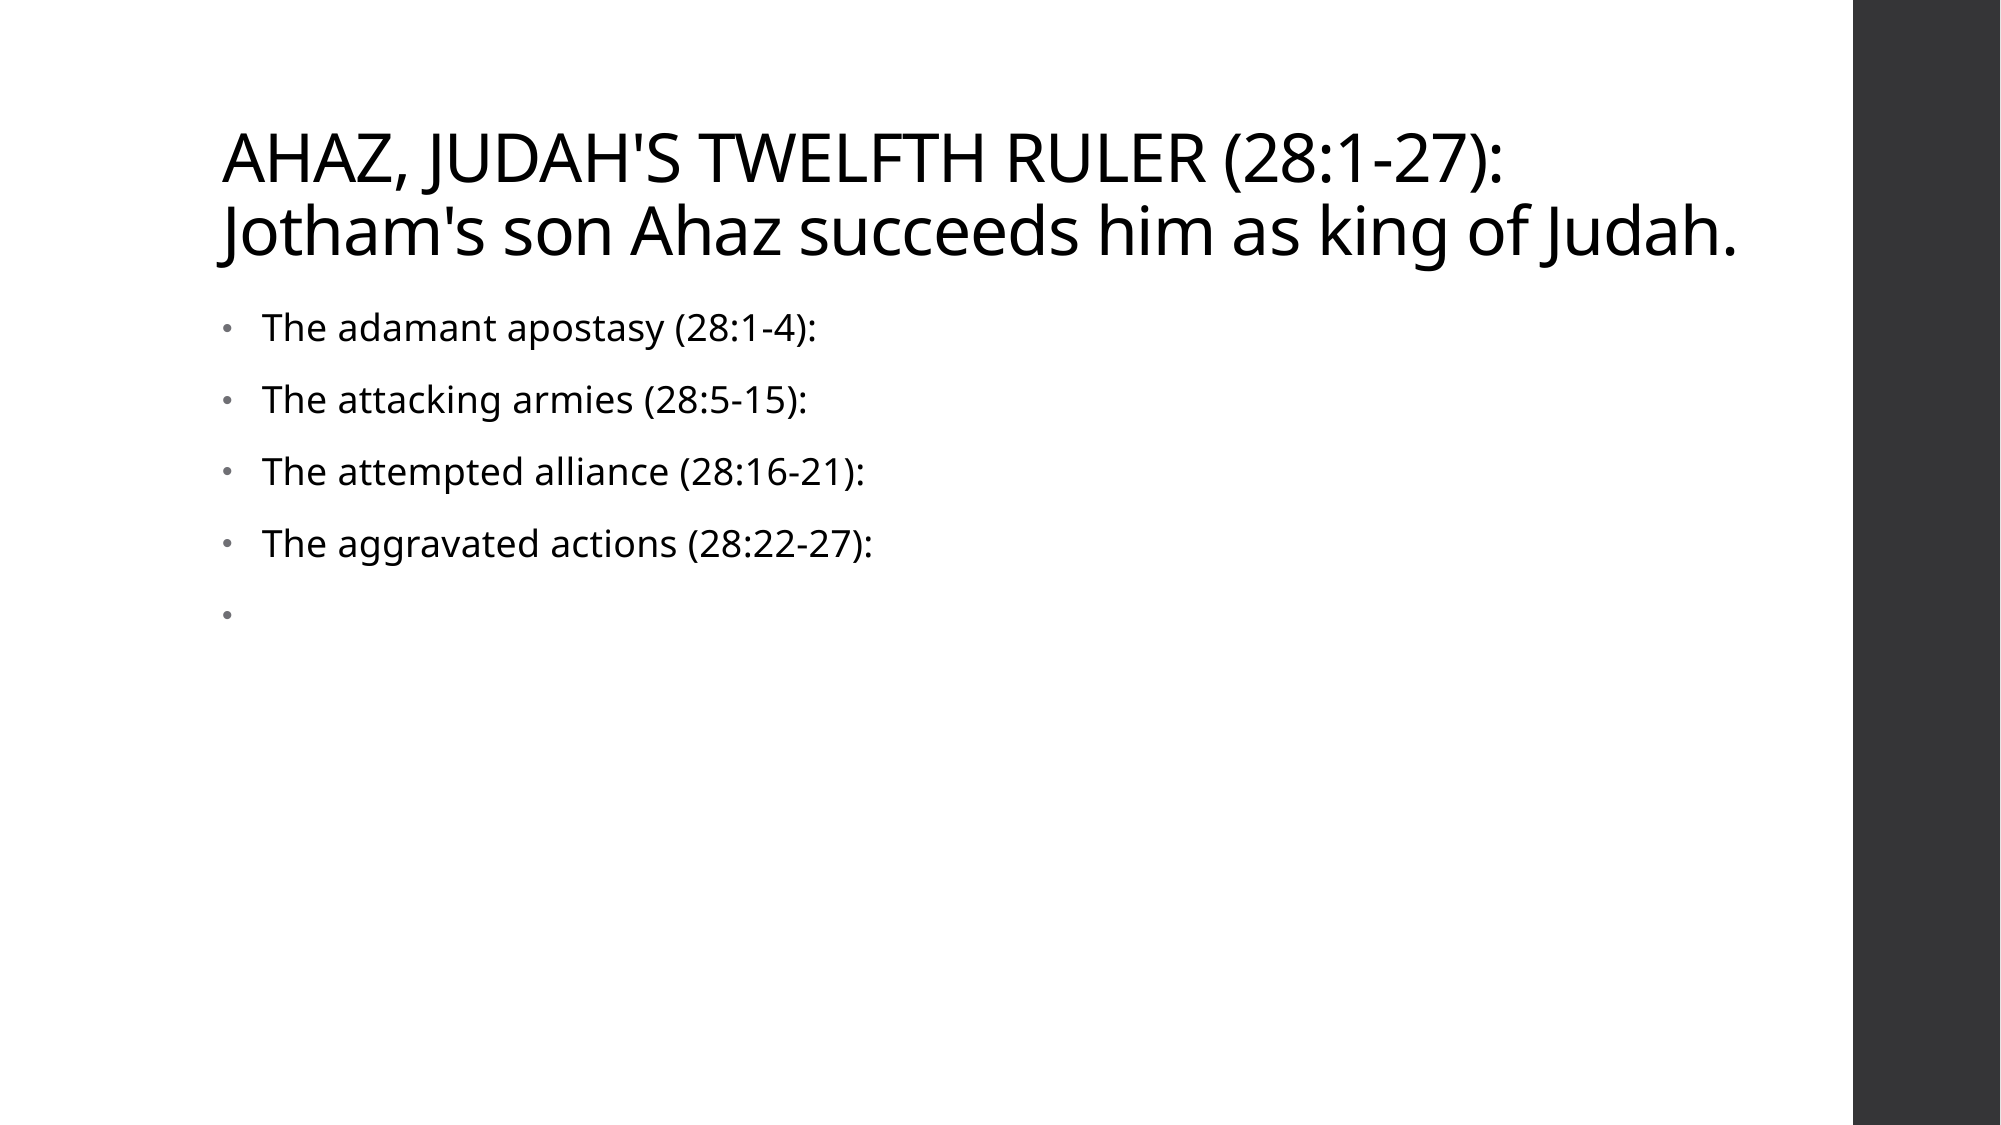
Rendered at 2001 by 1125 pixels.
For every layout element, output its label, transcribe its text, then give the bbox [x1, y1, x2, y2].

title AHAZ, JUDAH'S TWELFTH RULER (28:1-27): Jotham's son Ahaz succeeds him as king of Judah. [206, 60, 1797, 278]
list The adamant apostasy (28:1-4): The attacking armies (28:5-15): The attempted alliance (28:16-21): The aggravated actions (28:22-27): [206, 299, 1617, 1014]
